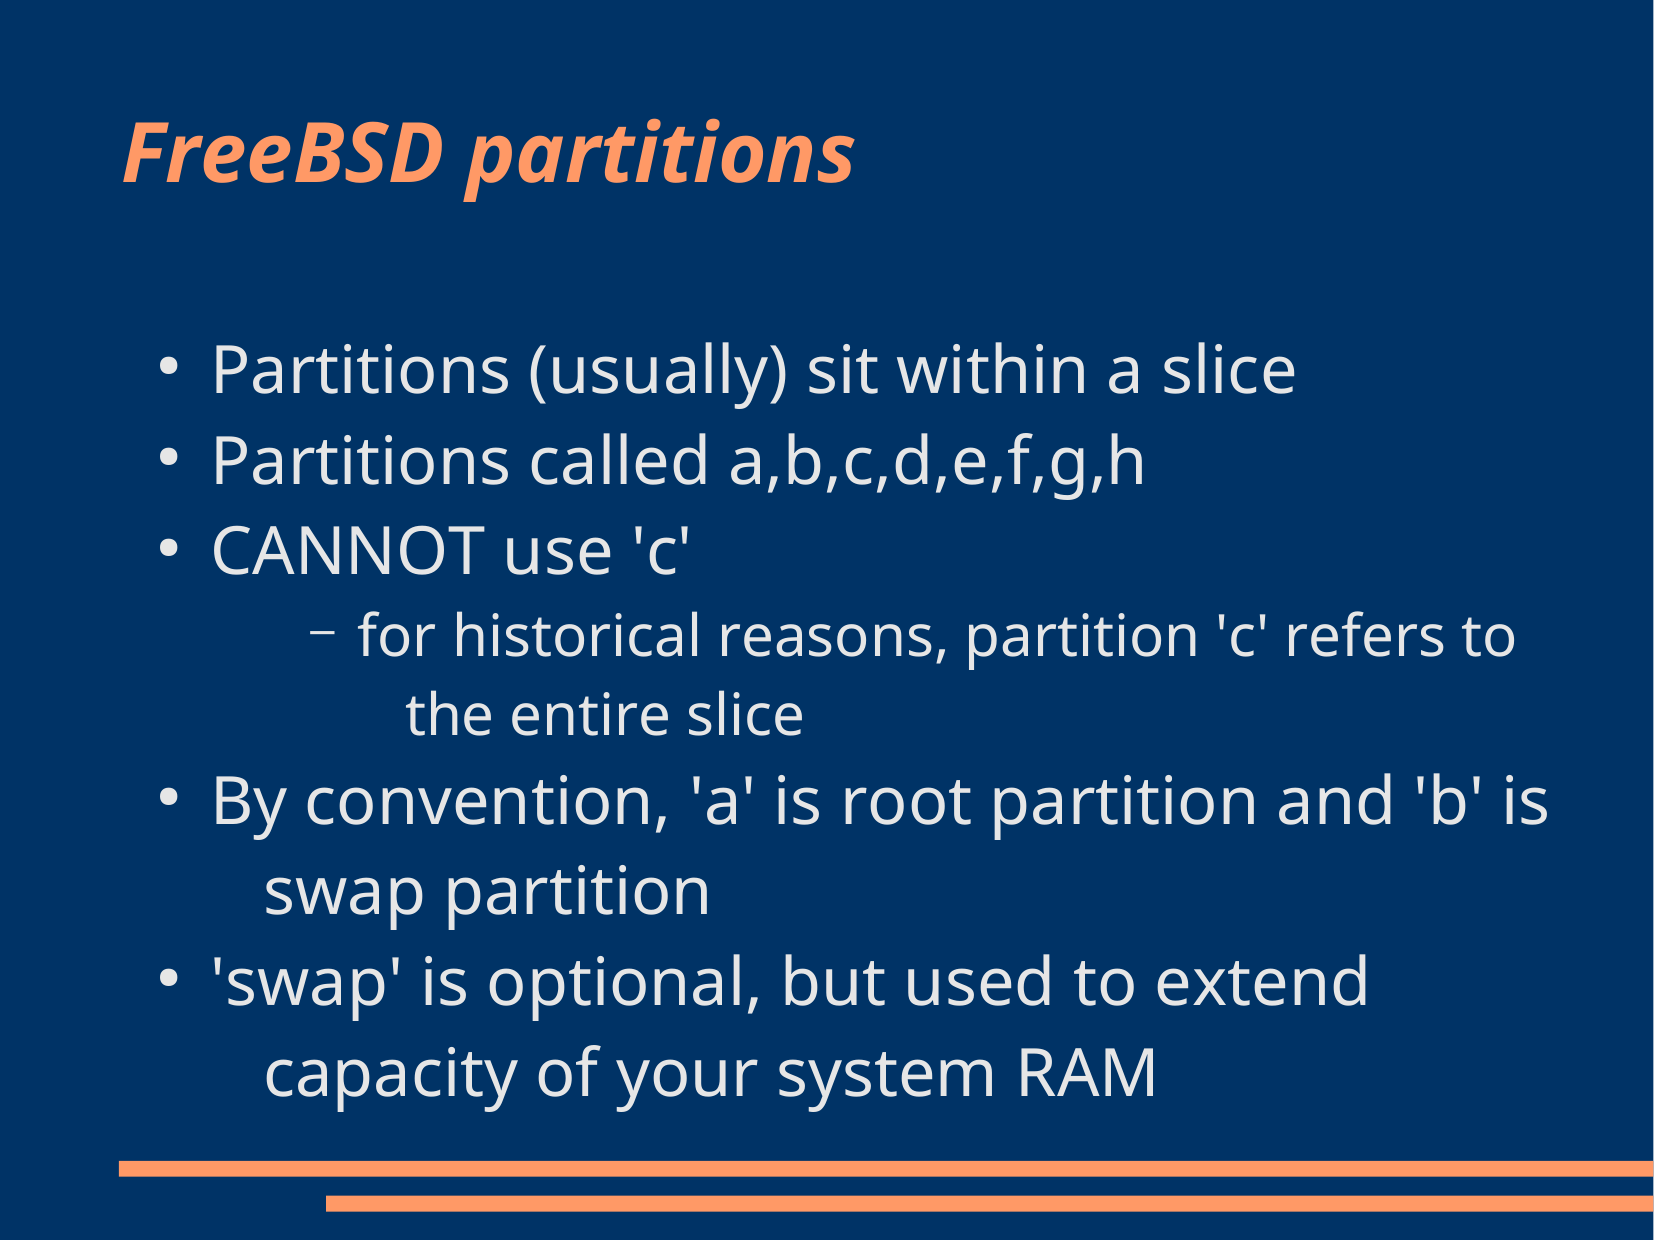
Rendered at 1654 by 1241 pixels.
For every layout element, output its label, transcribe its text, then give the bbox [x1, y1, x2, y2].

list Partitions (usually) sit within a slice Partitions called a,b,c,d,e,f,g,h CANNOT use 'c' for historical reasons, partition 'c' refers to the entire slice By convention, 'a' is root partition and 'b' is swap partition 'swap' is optional, but used to extend capacity of your system RAM [121, 322, 1561, 1132]
title FreeBSD partitions [121, 46, 1534, 254]
